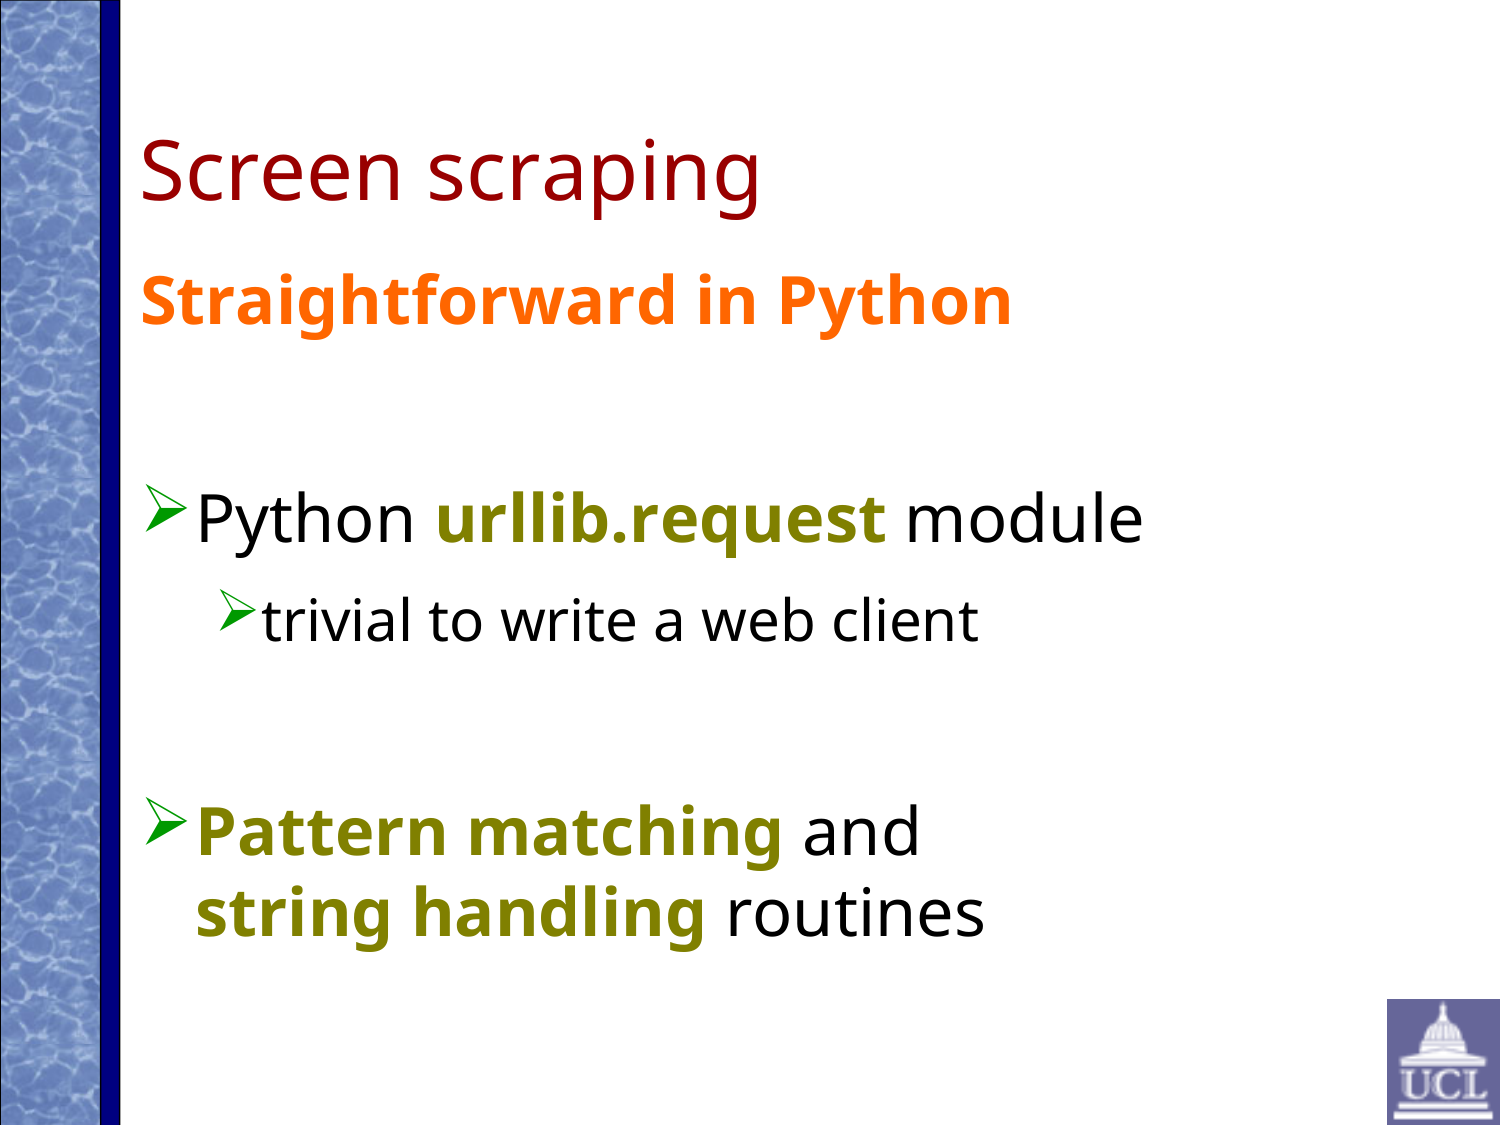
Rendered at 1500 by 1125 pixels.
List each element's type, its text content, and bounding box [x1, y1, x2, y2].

title Screen scraping [124, 37, 1413, 225]
list Straightforward in Python Python urllib.request module trivial to write a web client Pattern matching and string handling routines [125, 249, 1417, 1088]
picture [1, 1, 99, 1125]
picture [1387, 999, 1500, 1125]
